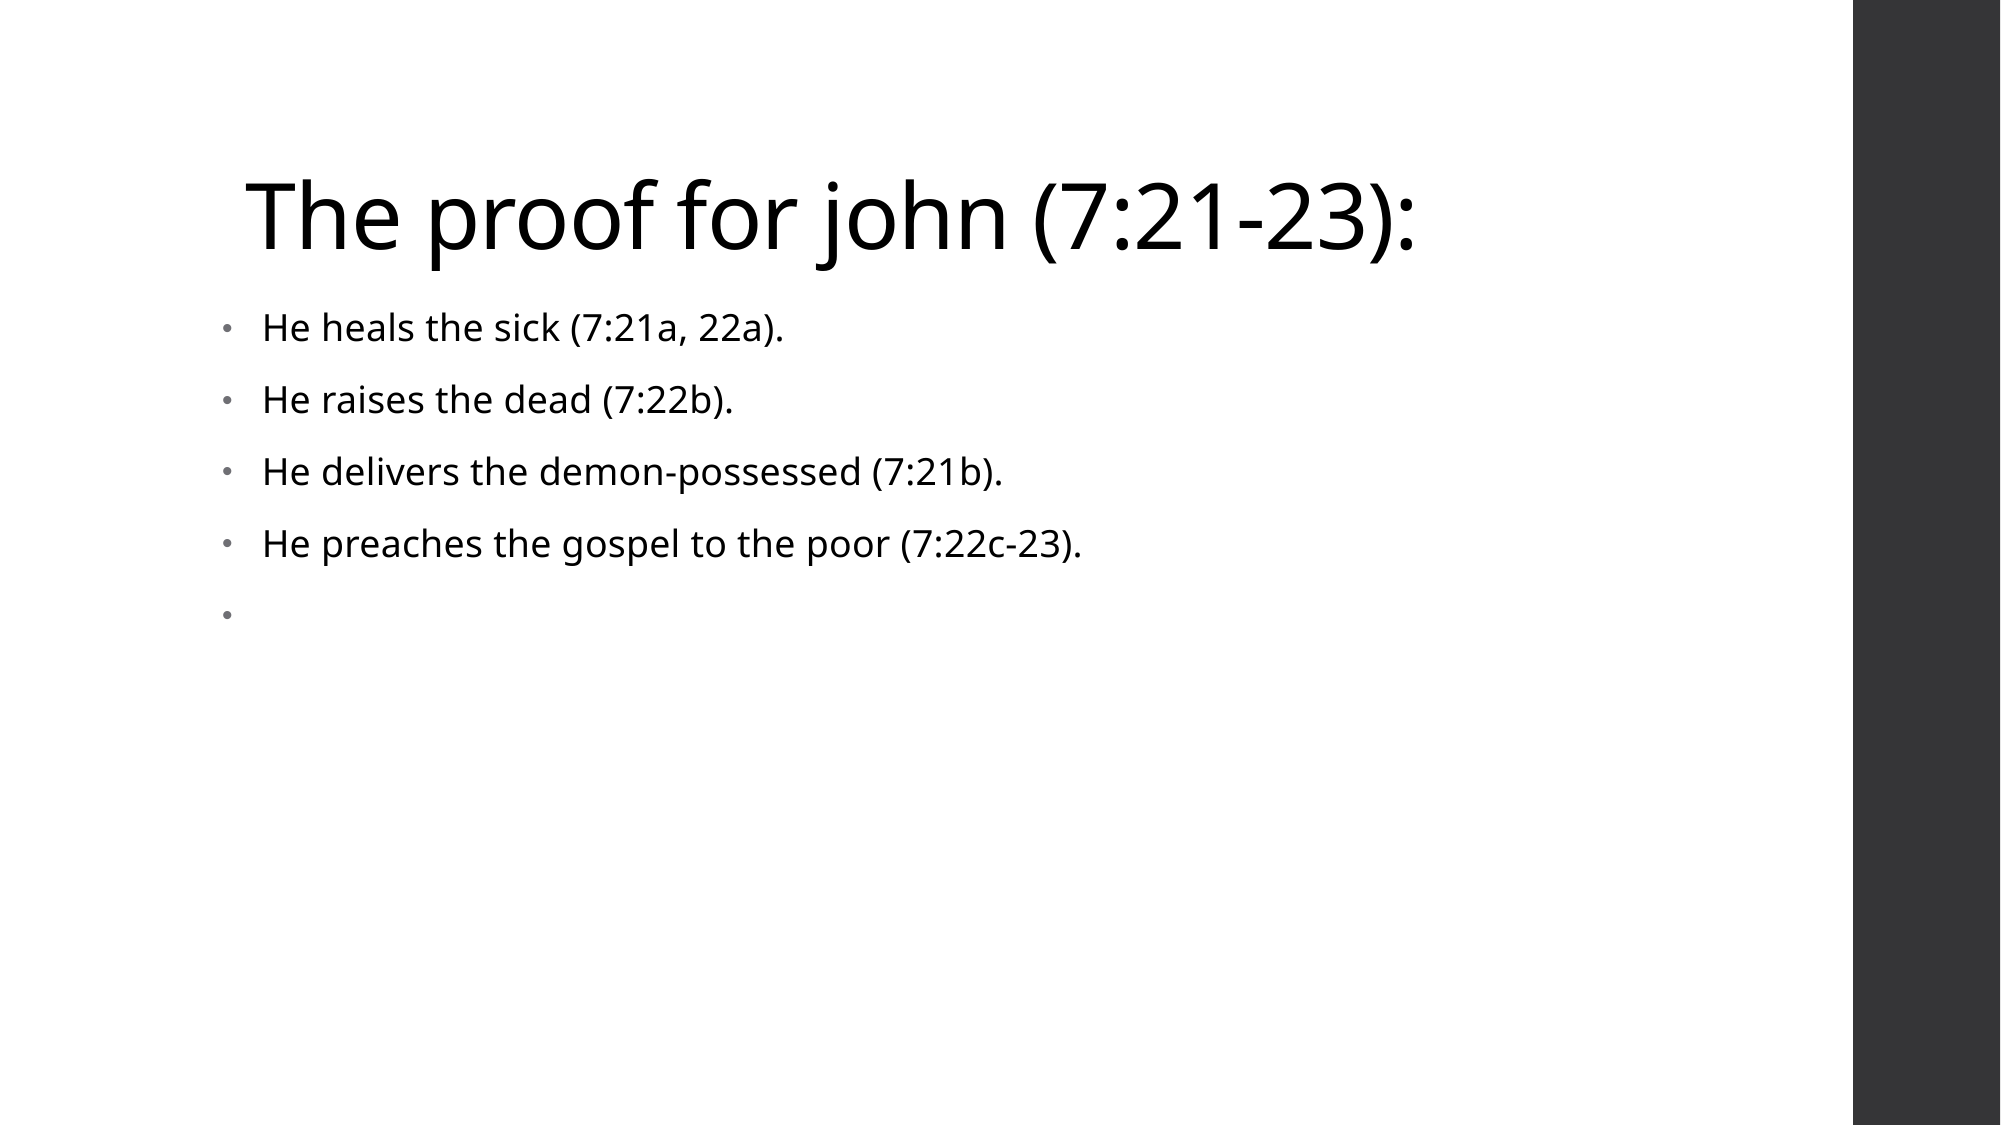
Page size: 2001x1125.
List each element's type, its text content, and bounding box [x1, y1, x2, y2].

list He heals the sick (7:21a, 22a). He raises the dead (7:22b). He delivers the demon-possessed (7:21b). He preaches the gospel to the poor (7:22c-23). [206, 299, 1617, 1014]
title The proof for john (7:21-23): [206, 60, 1797, 278]
